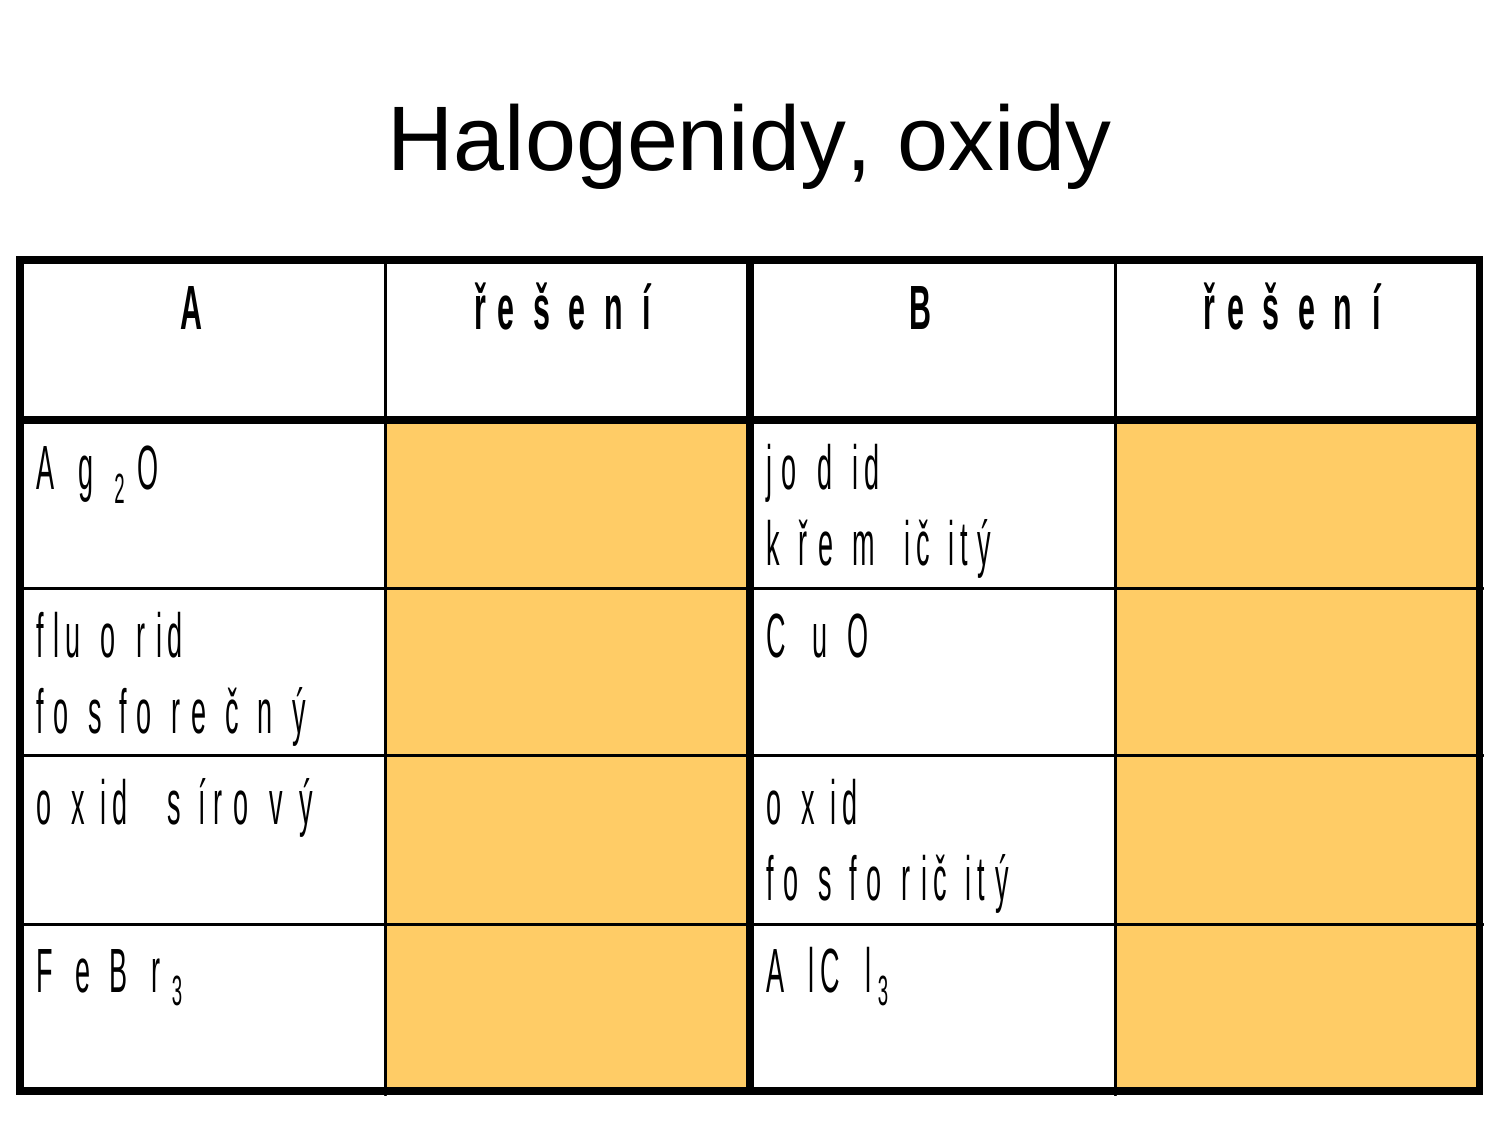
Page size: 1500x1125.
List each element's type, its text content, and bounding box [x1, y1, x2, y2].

picture [0, 239, 1499, 1110]
title Halogenidy, oxidy [75, 45, 1426, 233]
